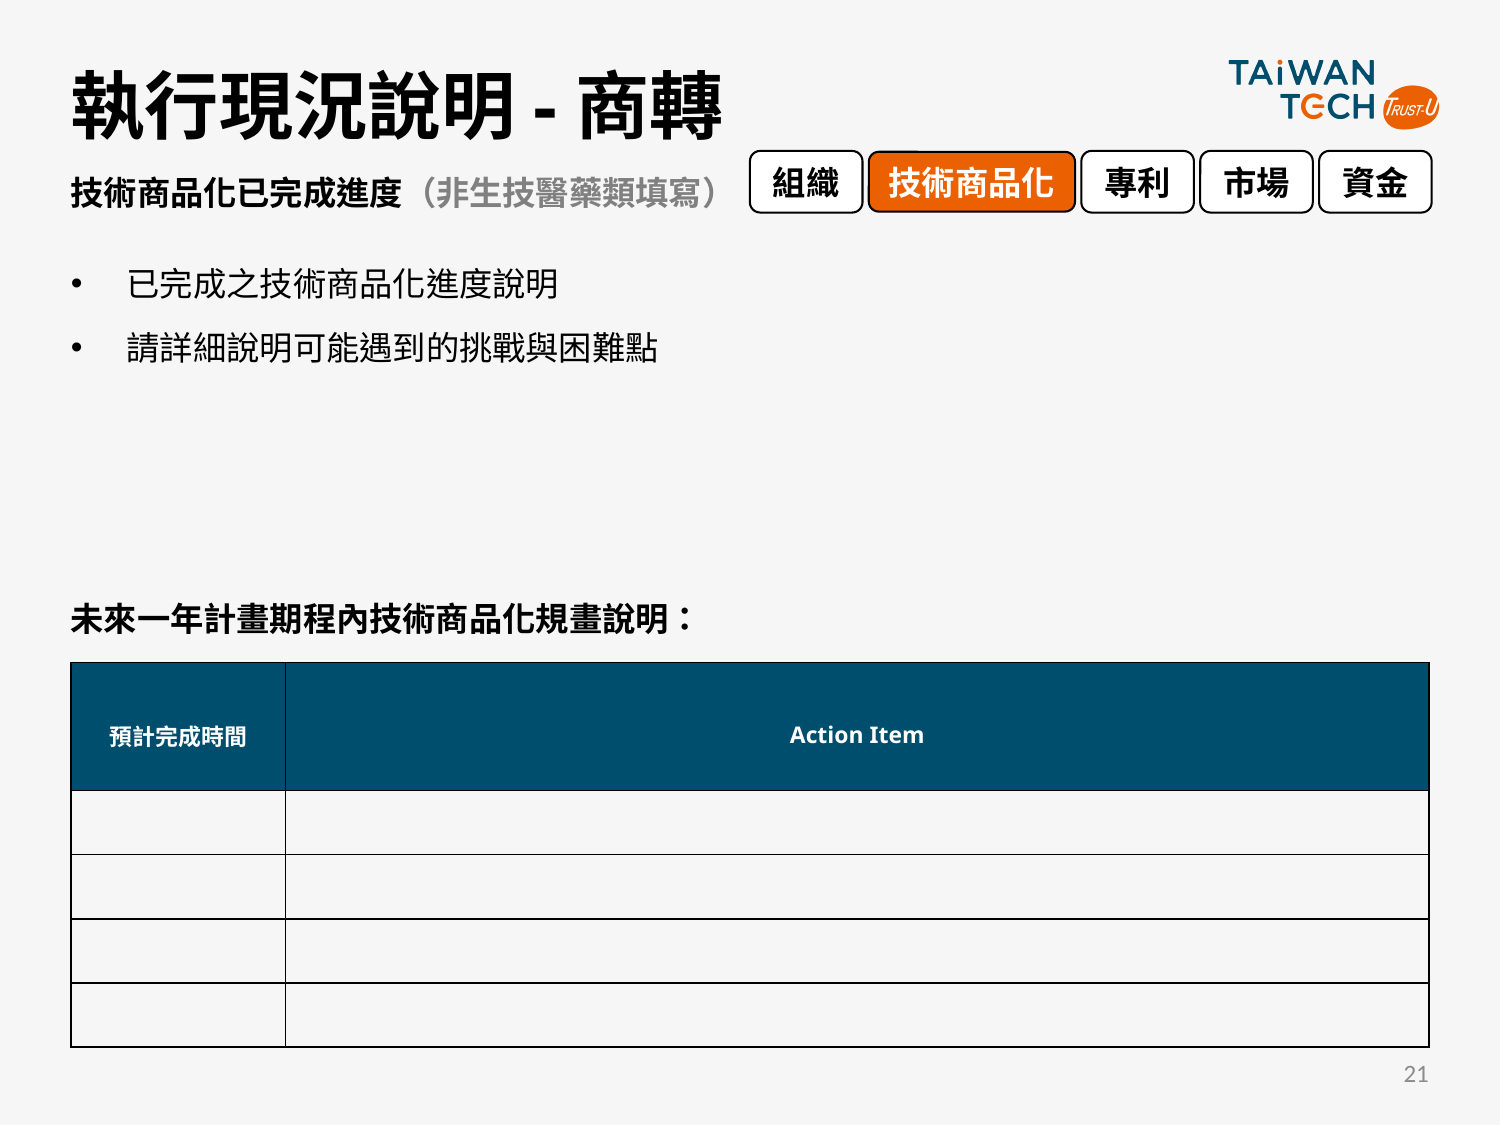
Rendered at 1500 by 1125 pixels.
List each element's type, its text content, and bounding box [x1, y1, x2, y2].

text_box 技術商品化 [868, 151, 1076, 164]
title 執行現況說明-商轉 [55, 33, 1444, 156]
table_cell [72, 791, 285, 854]
table_header 預計完成時間 [72, 663, 285, 790]
table_cell [286, 984, 1428, 1046]
text_box 技術商品化已完成進度（非生技醫藥類填寫） [55, 164, 1476, 220]
table_cell [286, 920, 1428, 982]
table_cell [72, 855, 285, 918]
table_cell [72, 984, 285, 1046]
text_box 專利 [1081, 150, 1194, 164]
text_box 未來一年計畫期程內技術商品化規畫說明： [55, 591, 1476, 646]
text_box 組織 [749, 150, 863, 164]
text_box 資金 [1319, 150, 1432, 164]
table_cell [286, 791, 1428, 854]
slide_number <編號> [1106, 1042, 1445, 1103]
table_header Action Item [286, 663, 1428, 790]
table_cell [72, 920, 285, 982]
text_box 已完成之技術商品化進度說明 請詳細說明可能遇到的挑戰與困難點 [55, 236, 1442, 507]
table_cell [286, 855, 1428, 918]
text_box 市場 [1200, 150, 1313, 164]
